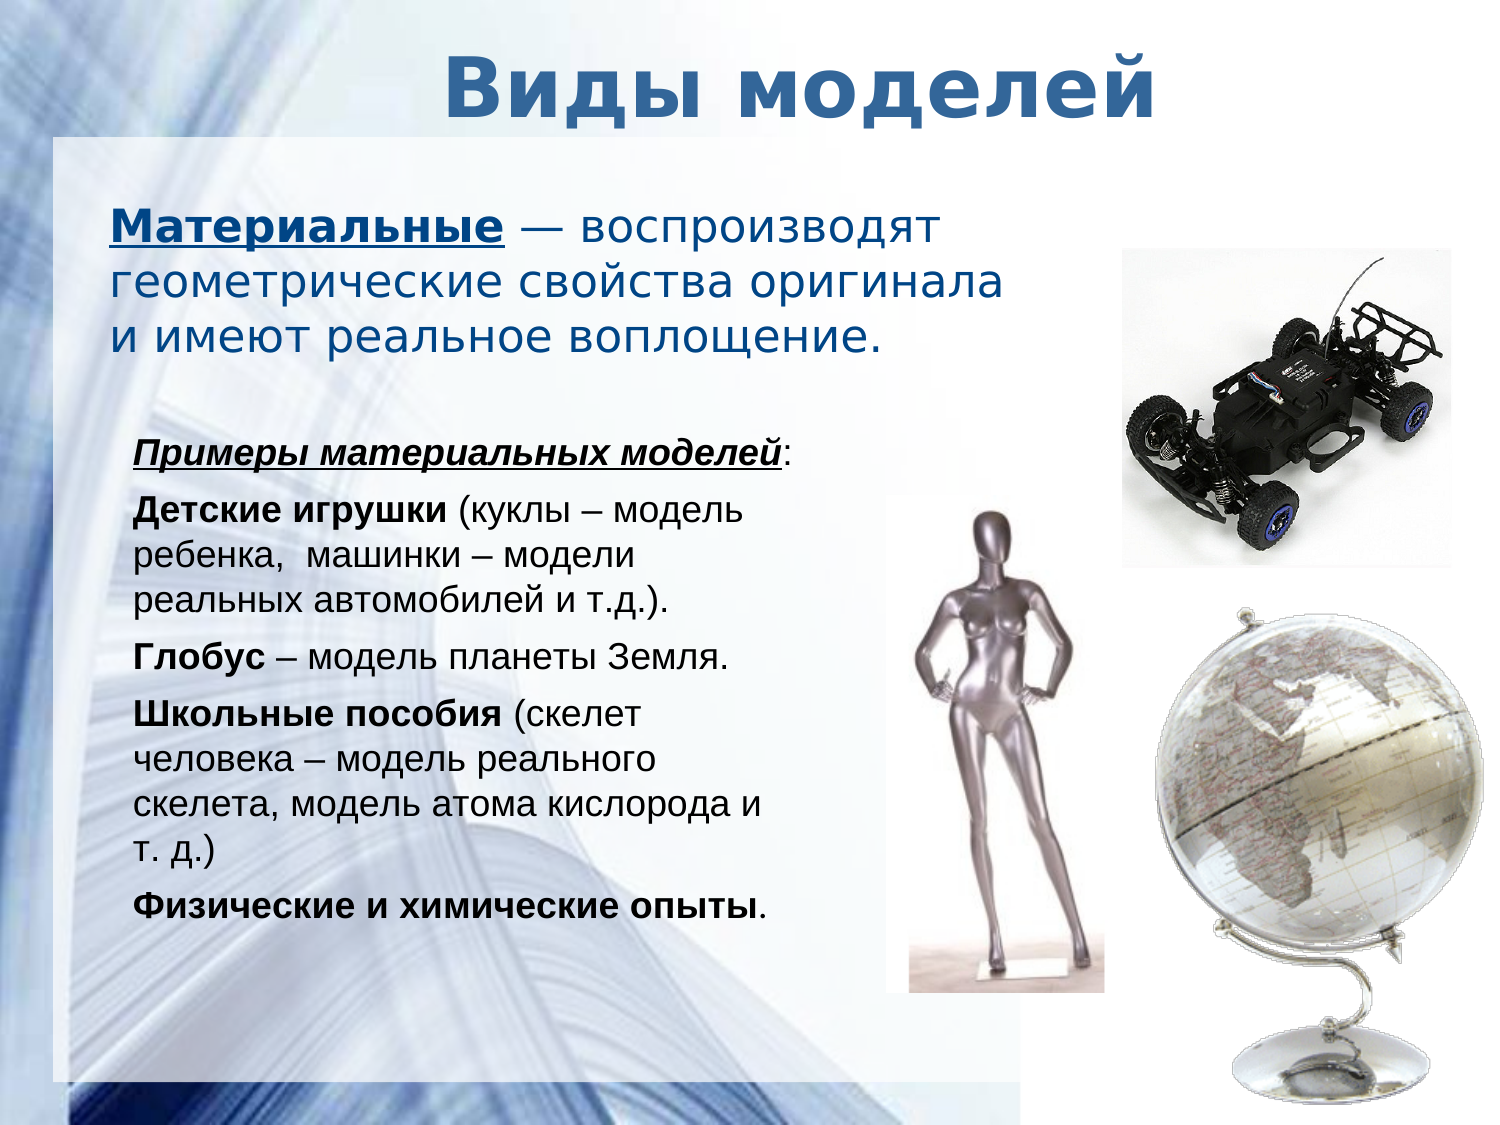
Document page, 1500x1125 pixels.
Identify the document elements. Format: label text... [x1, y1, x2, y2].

text_box Материальные — воспроизводят геометрические свойства оригинала и имеют реальное воплощение. [94, 188, 1063, 378]
text_box Виды моделей [426, 26, 1174, 142]
text_box Примеры материальных моделей: Детские игрушки (куклы – модель ребенка, машинки – модели реальных автомобилей и т.д.). Глобус – модель планеты Земля. Школьные пособия (скелет человека – модель реального скелета, модель атома кислорода и т. д.) Физические и химические опыты. [118, 421, 822, 889]
picture [0, 0, 1500, 1125]
